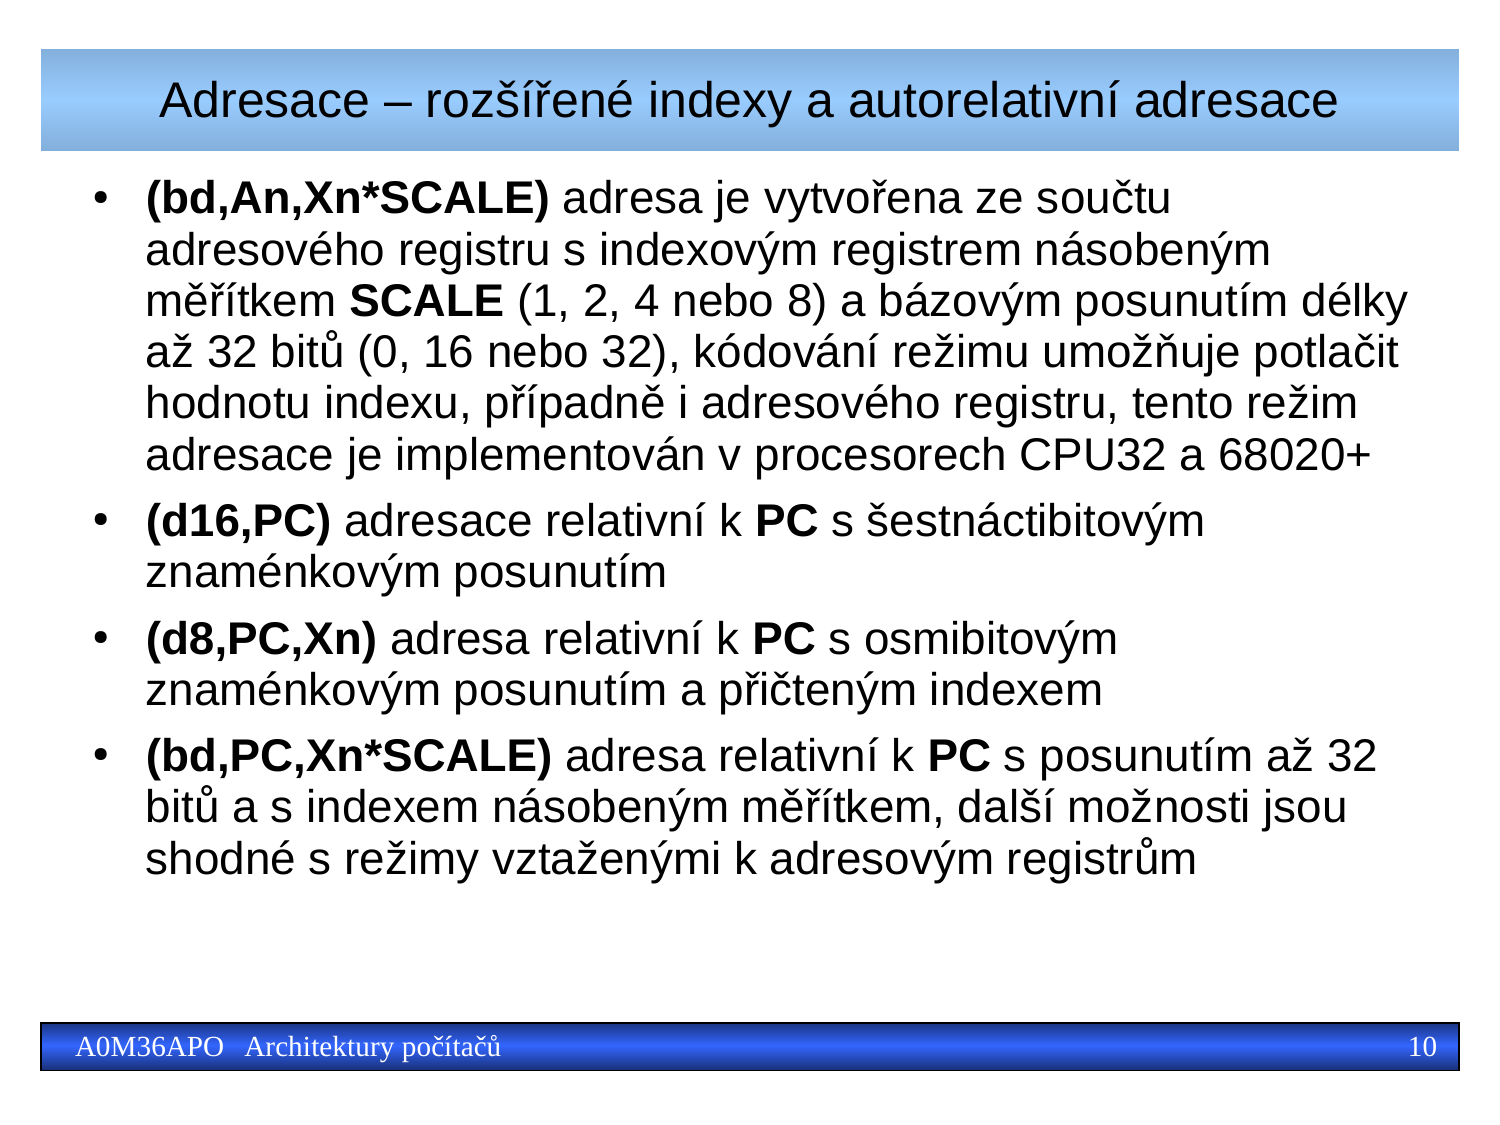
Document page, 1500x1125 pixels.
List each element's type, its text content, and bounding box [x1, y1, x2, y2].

list (bd,An,Xn*SCALE) adresa je vytvořena ze součtu adresového registru s indexovým registrem násobeným měřítkem SCALE (1, 2, 4 nebo 8) a bázovým posunutím délky až 32 bitů (0, 16 nebo 32), kódování režimu umožňuje potlačit hodnotu indexu, případně i adresového registru, tento režim adresace je implementován v procesorech CPU32 a 68020+ (d16,PC) adresace relativní k PC s šestnáctibitovým znaménkovým posunutím (d8,PC,Xn) adresa relativní k PC s osmibitovým znaménkovým posunutím a přičteným indexem (bd,PC,Xn*SCALE) adresa relativní k PC s posunutím až 32 bitů a s indexem násobeným měřítkem, další možnosti jsou shodné s režimy vztaženými k adresovým registrům [75, 172, 1426, 988]
title Adresace – rozšířené indexy a autorelativní adresace [41, 49, 1459, 151]
